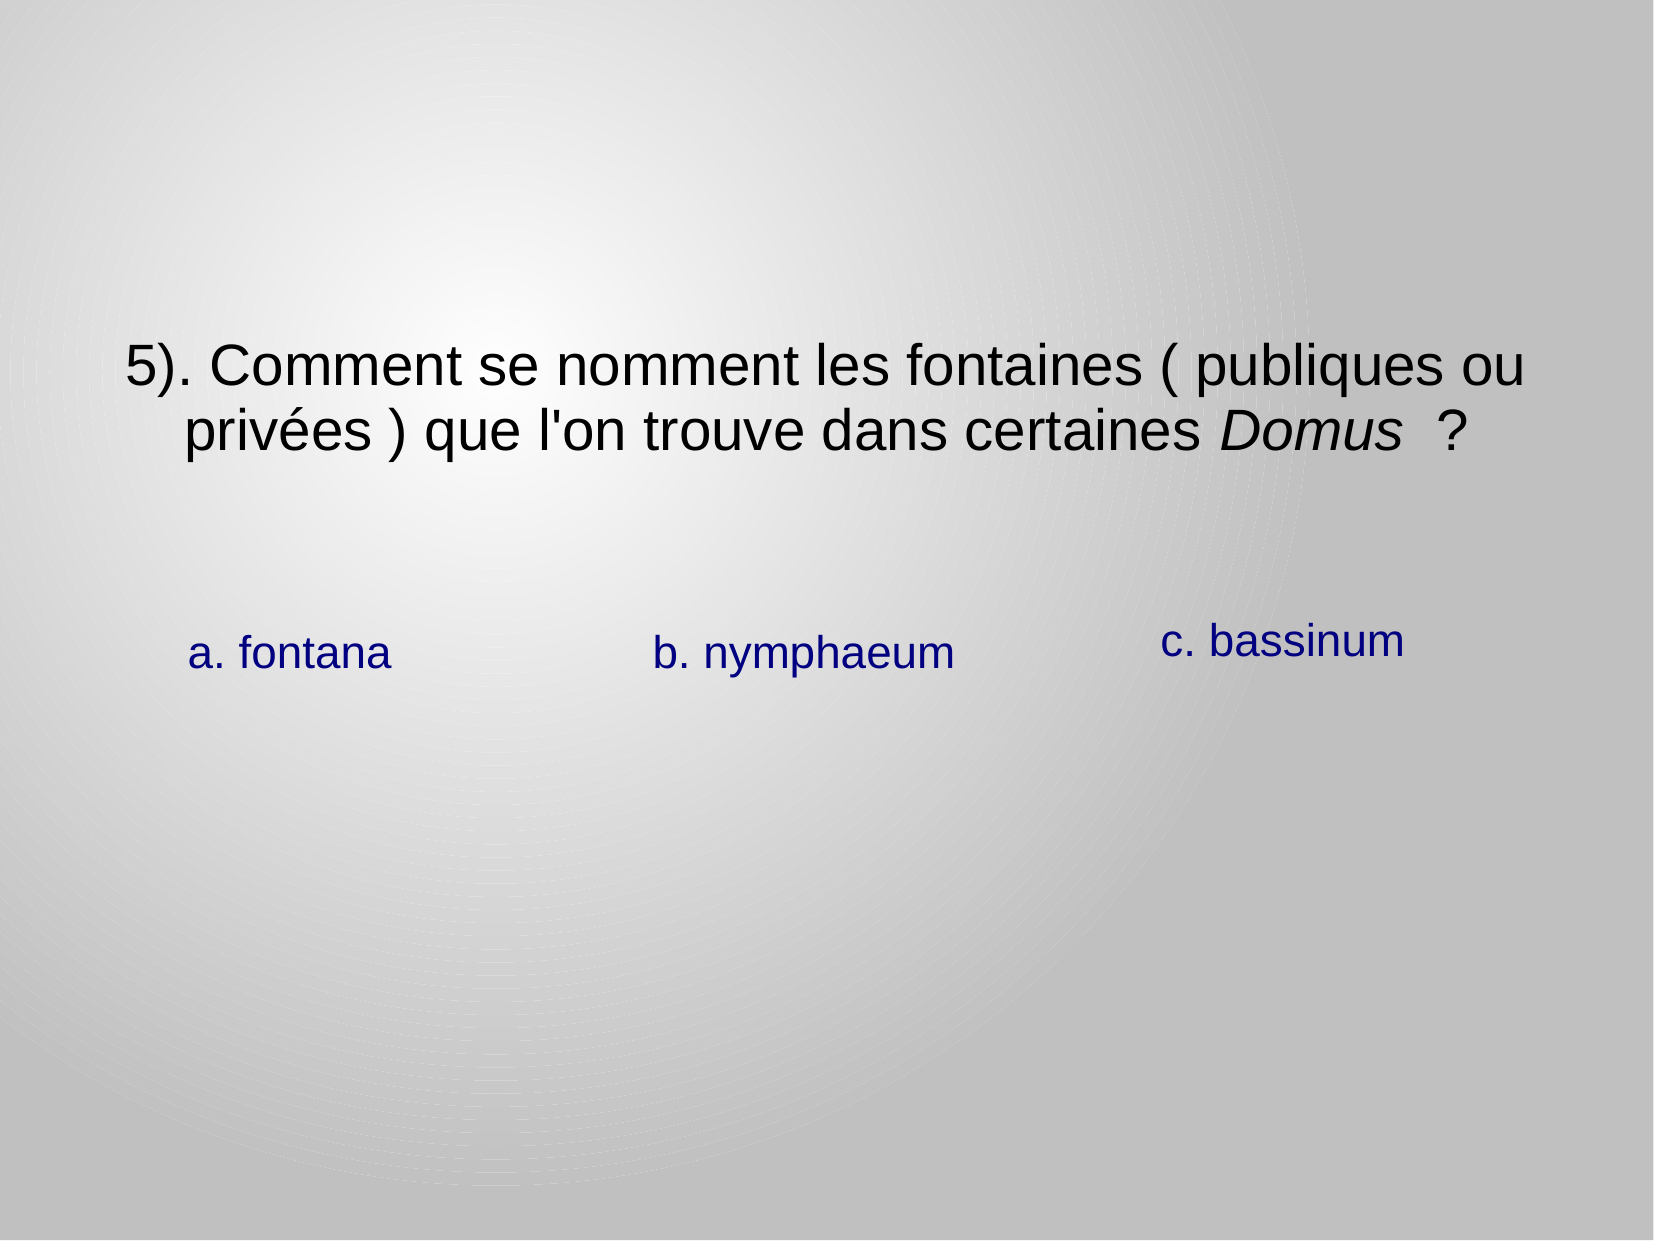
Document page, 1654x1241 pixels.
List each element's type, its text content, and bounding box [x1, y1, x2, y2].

text_box c. bassinum [1145, 607, 1536, 674]
text_box a. fontana [172, 619, 551, 686]
text_box b. nymphaeum [637, 619, 1087, 686]
text_box 5). Comment se nomment les fontaines ( publiques ou privées ) que l'on trouve dans certaines Domus ? [0, 0, 1654, 469]
